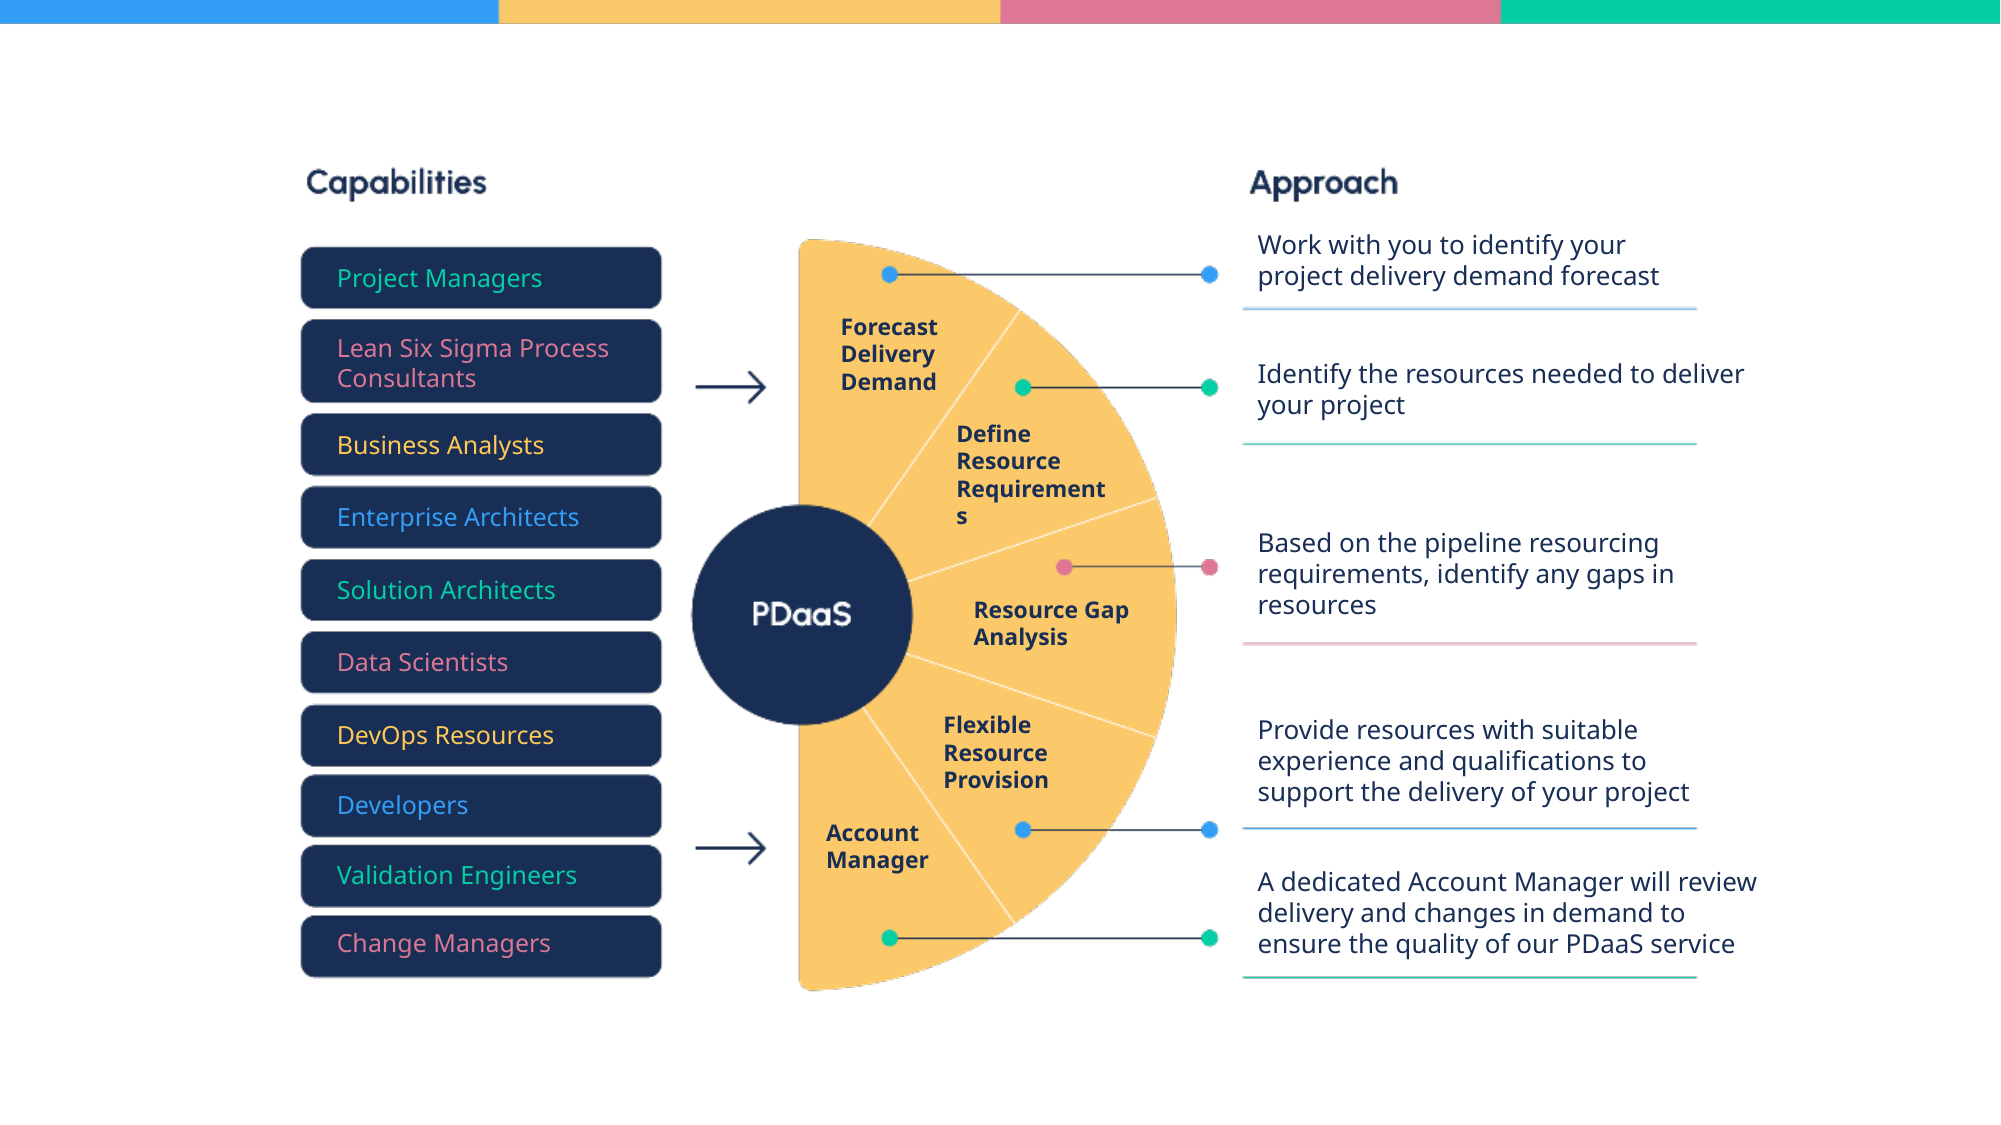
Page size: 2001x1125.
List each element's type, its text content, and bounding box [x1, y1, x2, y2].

text_box DevOps Resources [321, 711, 647, 759]
text_box Define Resource Requirements [941, 411, 1128, 514]
picture [190, 79, 1830, 1101]
text_box Work with you to identify your project delivery demand forecast [1242, 221, 1698, 303]
text_box Identify the resources needed to deliver your project [1242, 349, 1782, 431]
text_box Enterprise Architects [321, 493, 647, 541]
text_box Flexible Resource Provision [928, 703, 1082, 806]
text_box Validation Engineers [321, 852, 647, 900]
text_box Provide resources with suitable experience and qualifications to support the delivery of your project [1242, 705, 1743, 820]
text_box Based on the pipeline resourcing requirements, identify any gaps in resources [1242, 518, 1698, 633]
text_box Developers [321, 781, 647, 829]
text_box Forecast Delivery Demand [825, 304, 979, 407]
text_box Resource Gap Analysis [958, 587, 1146, 662]
text_box Data Scientists [321, 638, 647, 686]
text_box Business Analysts [321, 421, 647, 469]
text_box Account Manager [811, 811, 965, 885]
text_box Solution Architects [321, 566, 647, 614]
text_box A dedicated Account Manager will review delivery and changes in demand to ensure the quality of our PDaaS service [1242, 857, 1782, 972]
text_box Change Managers [321, 920, 647, 968]
text_box Project Managers [321, 254, 647, 302]
text_box Lean Six Sigma Process Consultants [321, 324, 647, 403]
